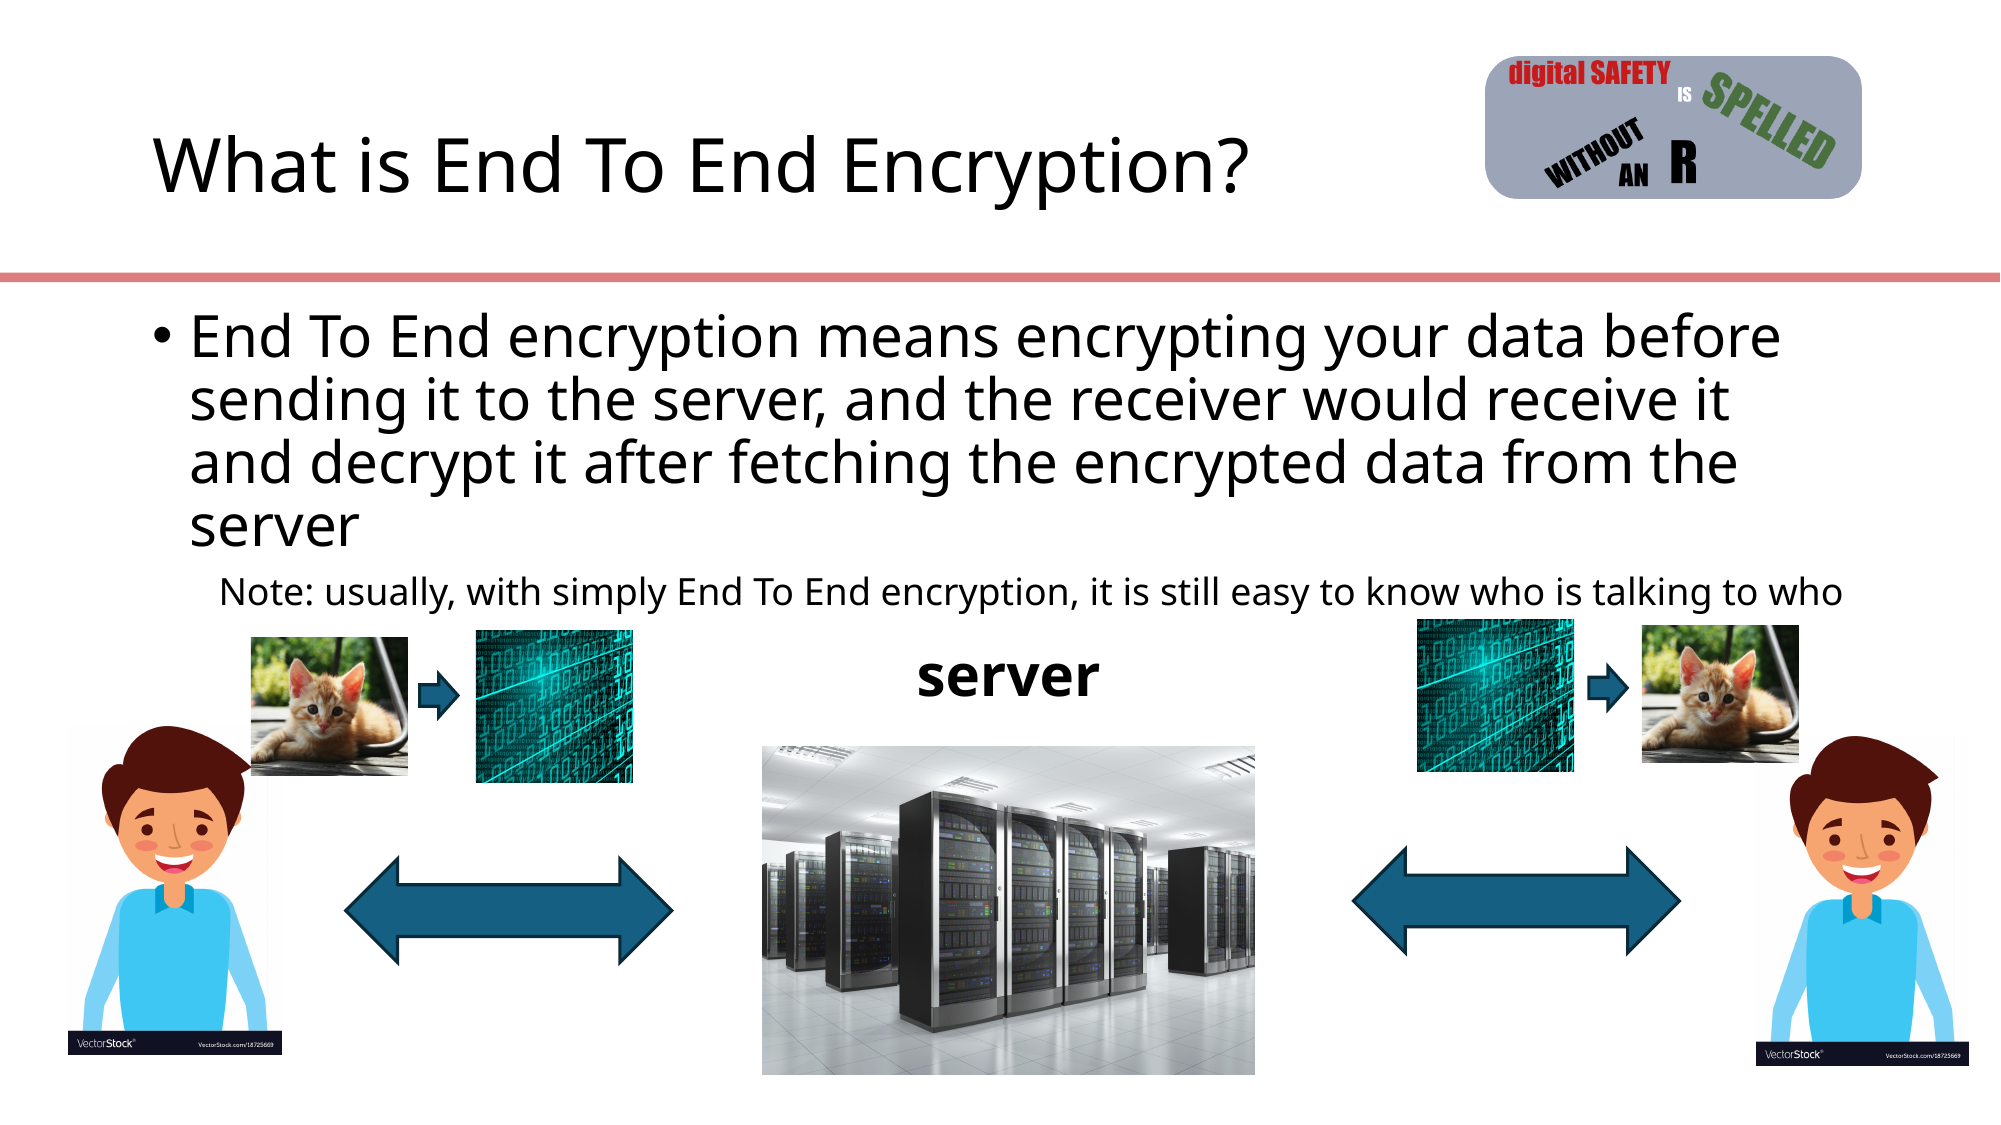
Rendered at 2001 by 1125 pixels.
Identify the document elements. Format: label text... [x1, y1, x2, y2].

text_box [419, 674, 459, 717]
text_box [345, 858, 672, 963]
title What is End To End Encryption? [137, 59, 1863, 278]
picture [762, 746, 1255, 1075]
picture [68, 637, 408, 1055]
text_box Note: usually, with simply End To End encryption, it is still easy to know who is talking to who [203, 560, 1861, 621]
picture [1417, 621, 1575, 772]
text_box [1353, 849, 1680, 953]
list End To End encryption means encrypting your data before sending it to the server, and the receiver would receive it and decrypt it after fetching the encrypted data from the server [137, 299, 1863, 1014]
picture [475, 630, 633, 783]
text_box [1588, 666, 1628, 710]
picture [1641, 625, 1969, 1066]
text_box server [877, 631, 1141, 716]
